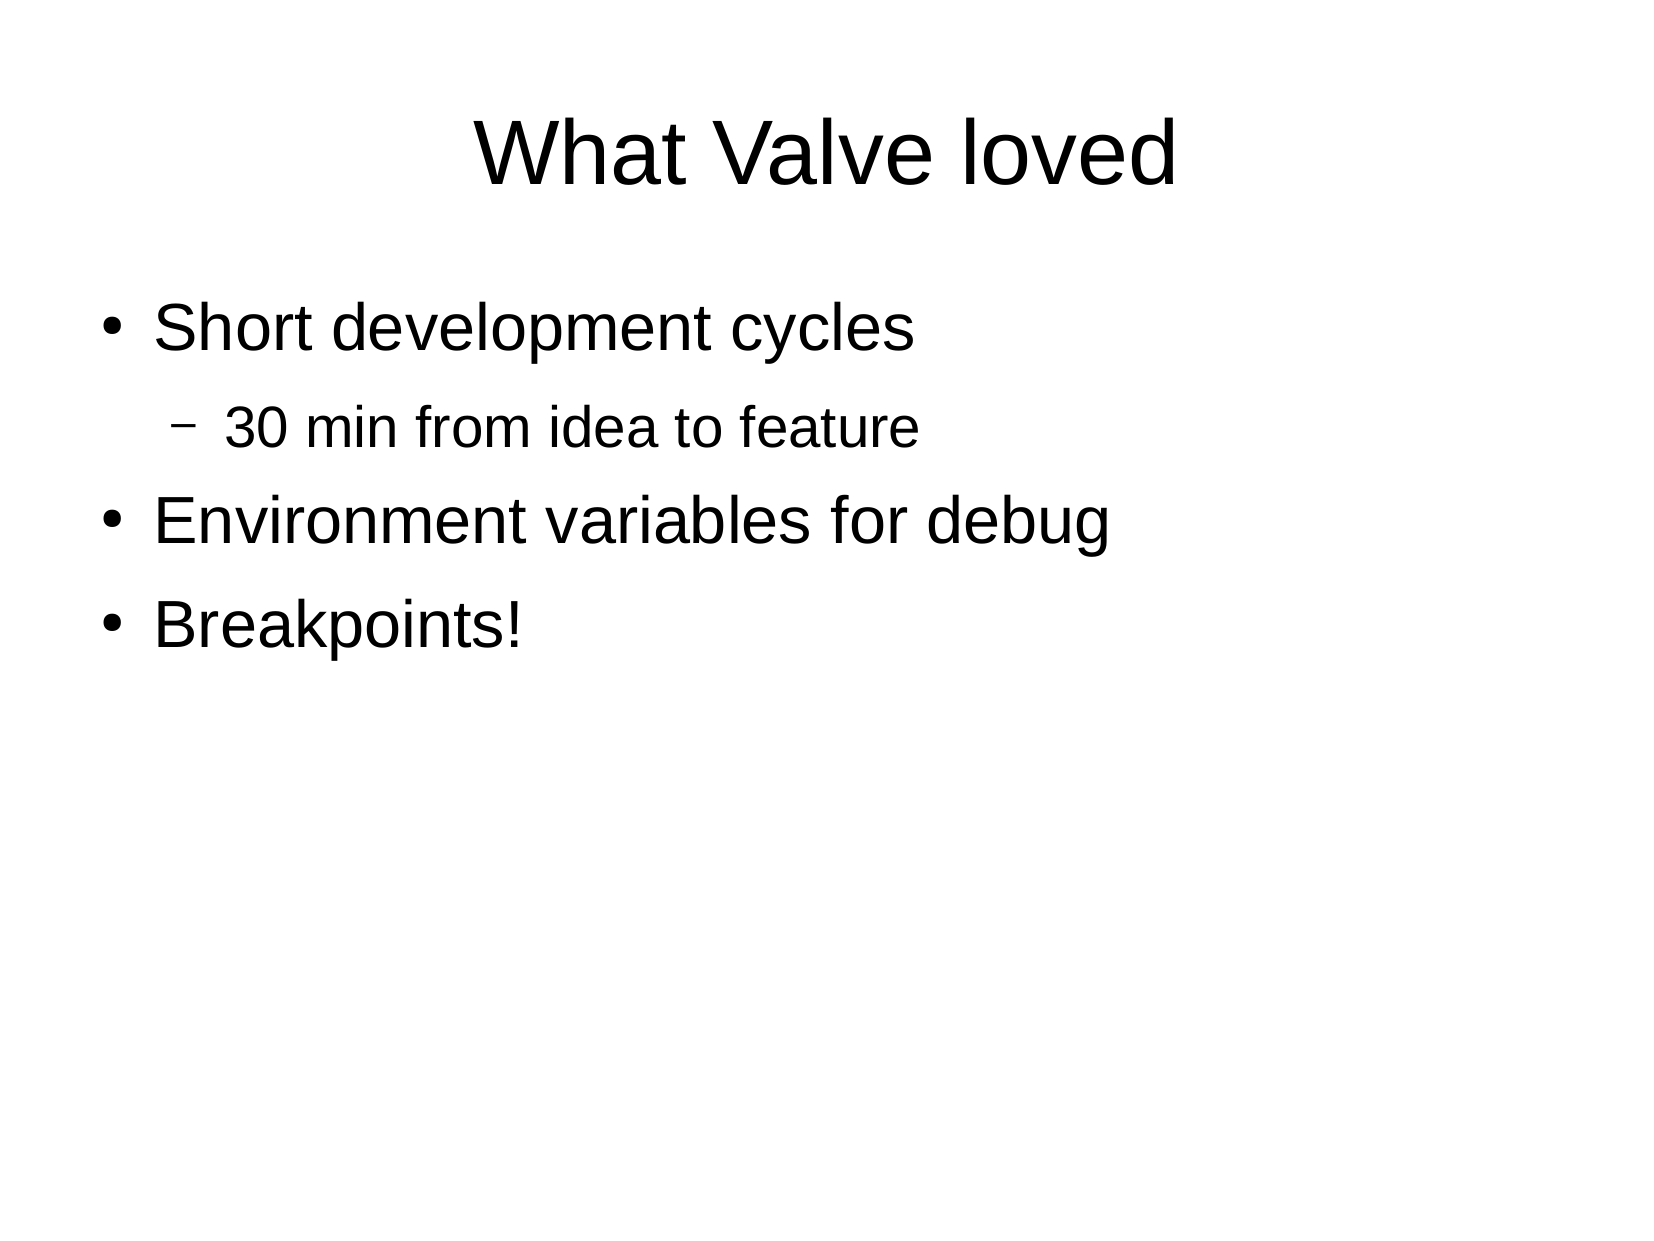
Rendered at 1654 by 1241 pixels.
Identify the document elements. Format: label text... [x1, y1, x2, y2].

title What Valve loved [82, 49, 1571, 257]
list Short development cycles 30 min from idea to feature Environment variables for debug Breakpoints! [82, 290, 1538, 1010]
